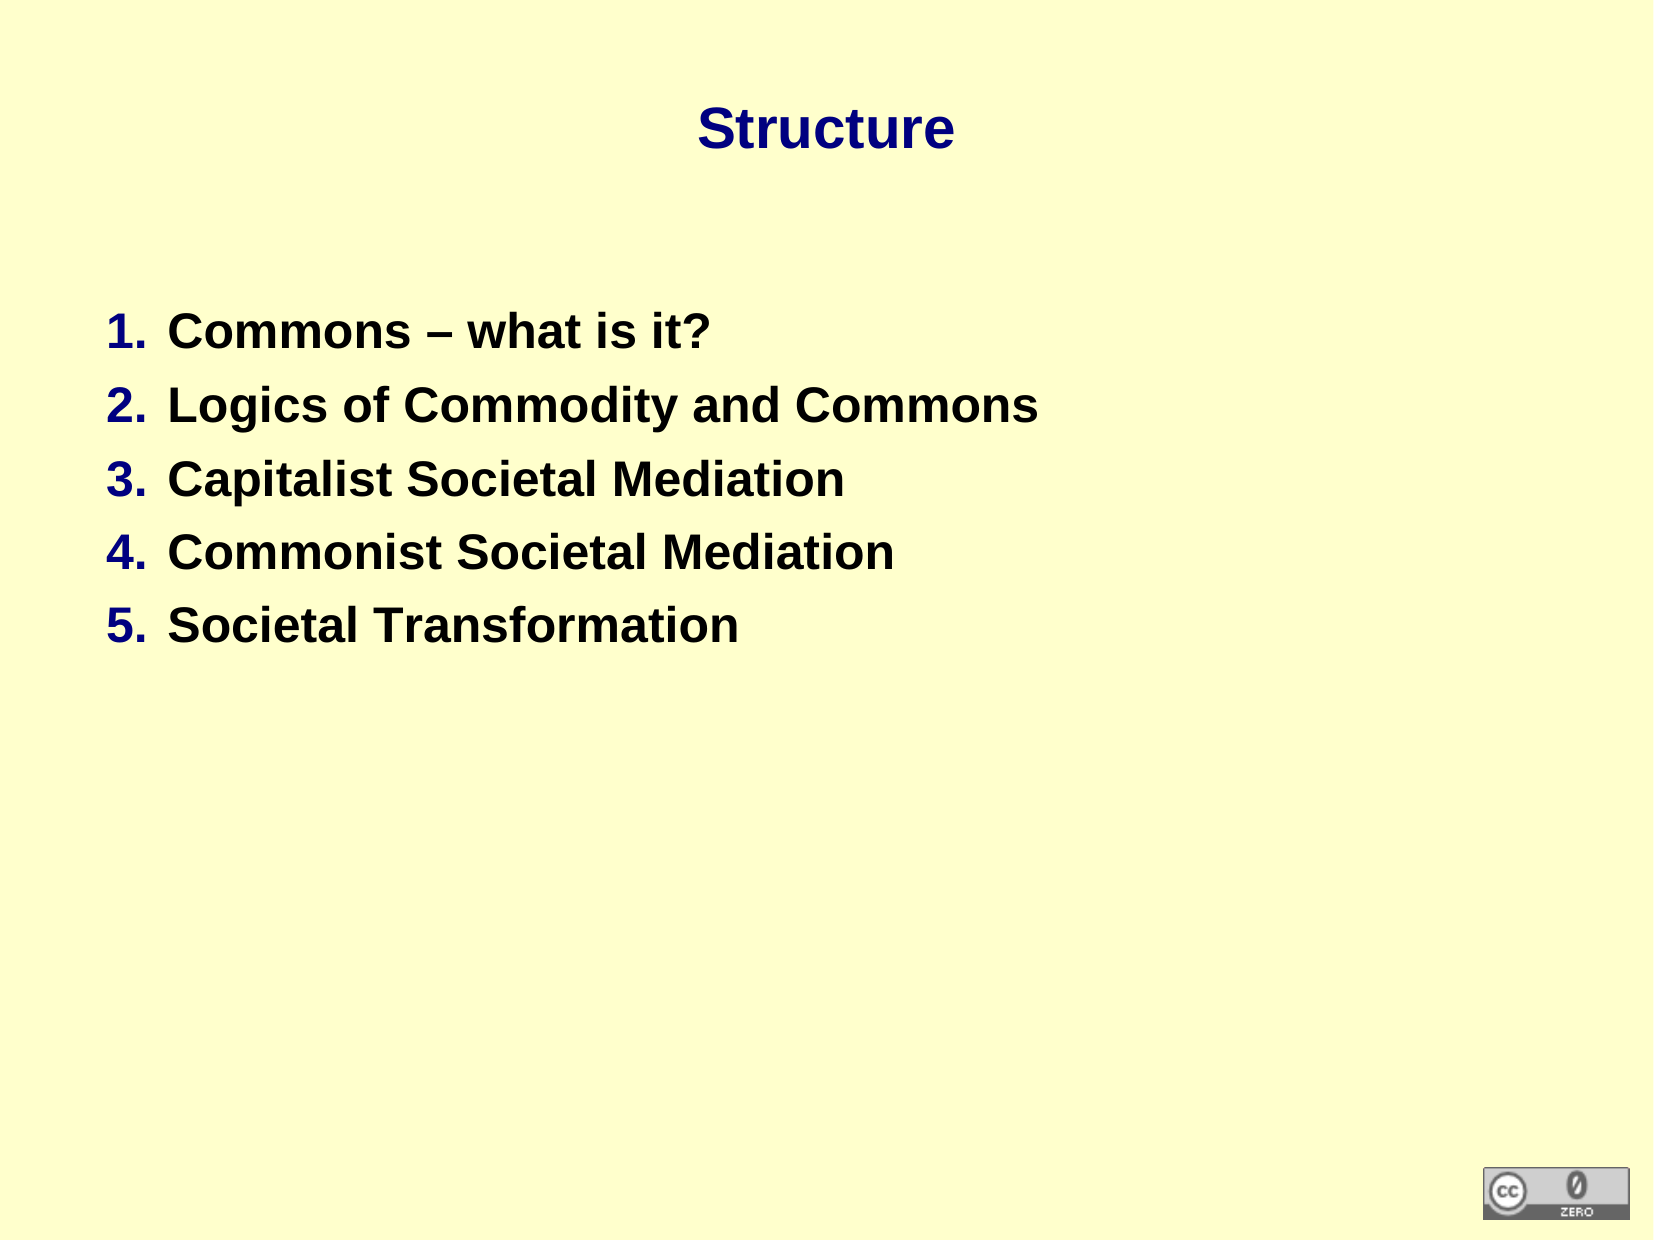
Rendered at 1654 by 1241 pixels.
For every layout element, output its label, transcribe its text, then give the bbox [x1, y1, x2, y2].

title Structure [82, 55, 1571, 201]
picture [1483, 1167, 1630, 1220]
list Commons – what is it? Logics of Commodity and Commons Capitalist Societal Mediation Commonist Societal Mediation Societal Transformation [82, 230, 1571, 950]
